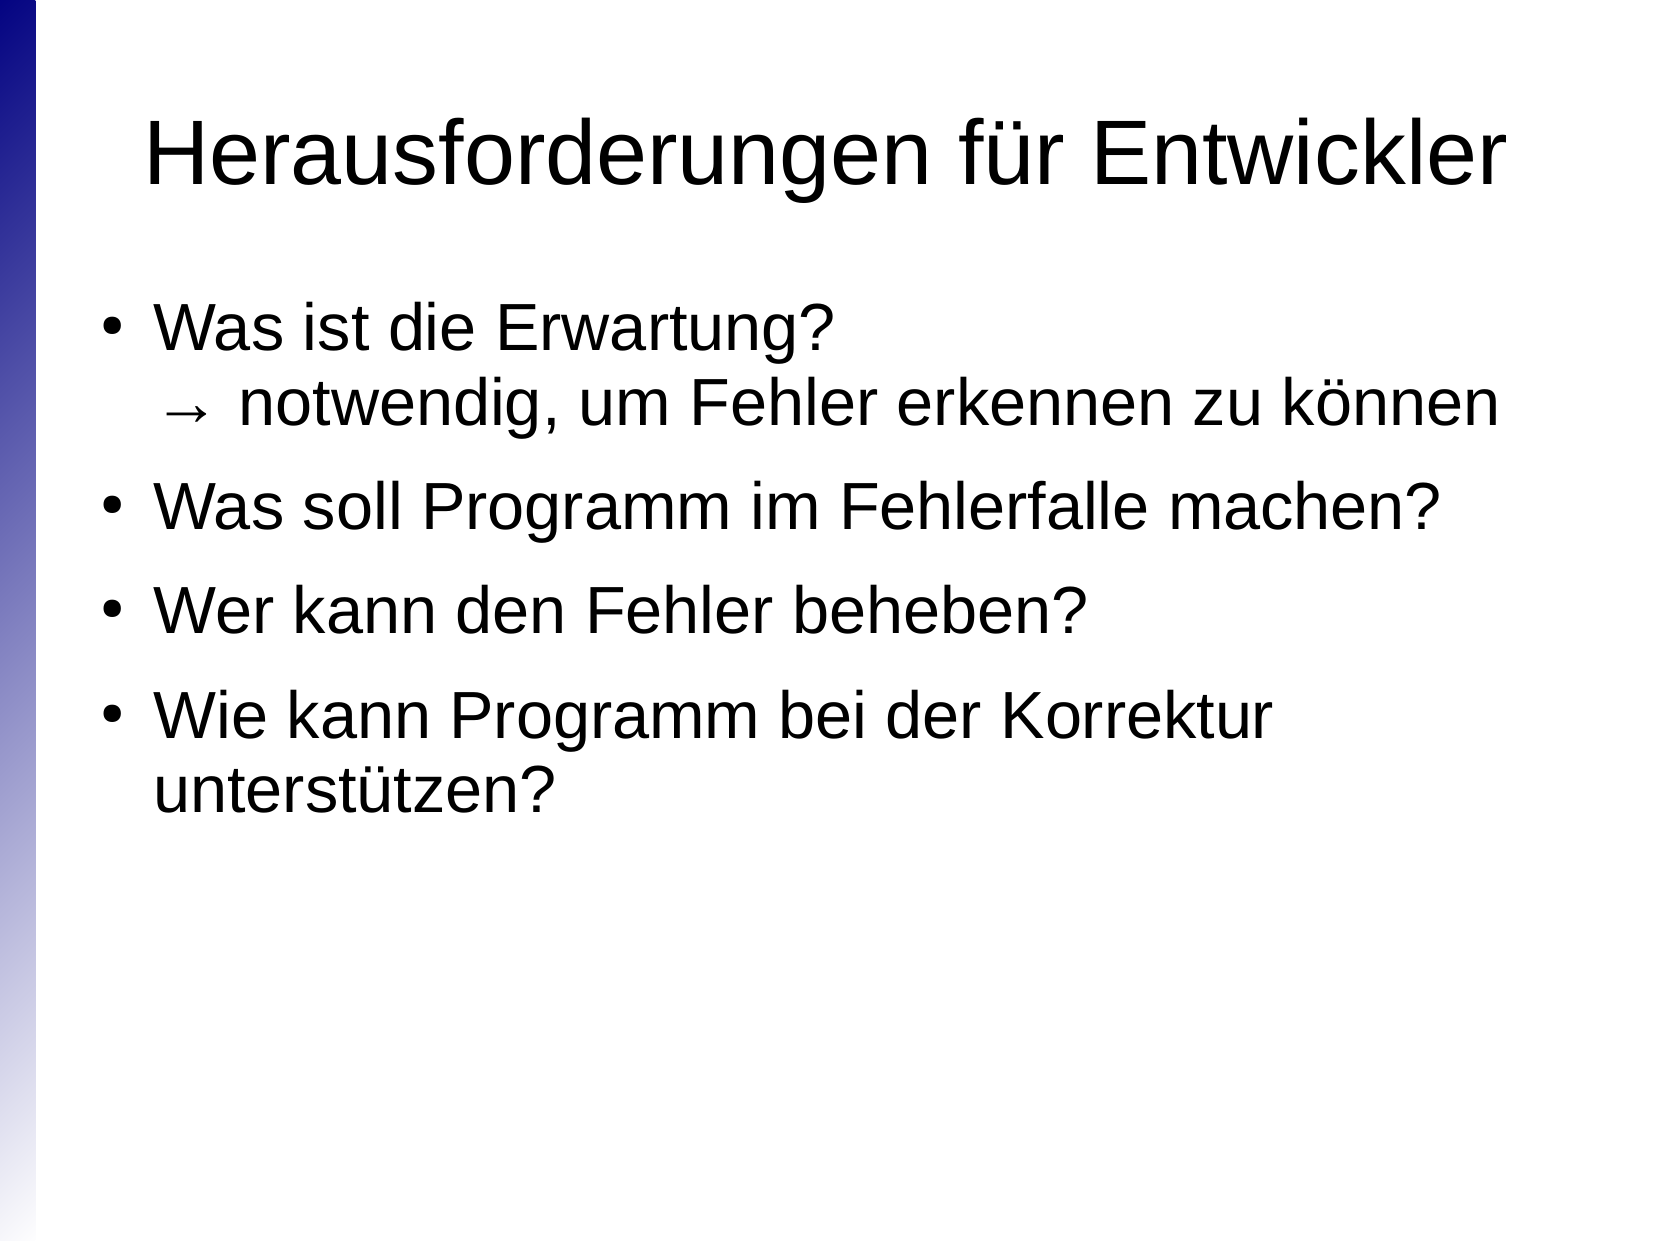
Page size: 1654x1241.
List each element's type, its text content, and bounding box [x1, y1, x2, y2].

list Was ist die Erwartung? → notwendig, um Fehler erkennen zu können Was soll Programm im Fehlerfalle machen? Wer kann den Fehler beheben? Wie kann Programm bei der Korrektur unterstützen? [82, 290, 1571, 1109]
title Herausforderungen für Entwickler [82, 49, 1571, 257]
